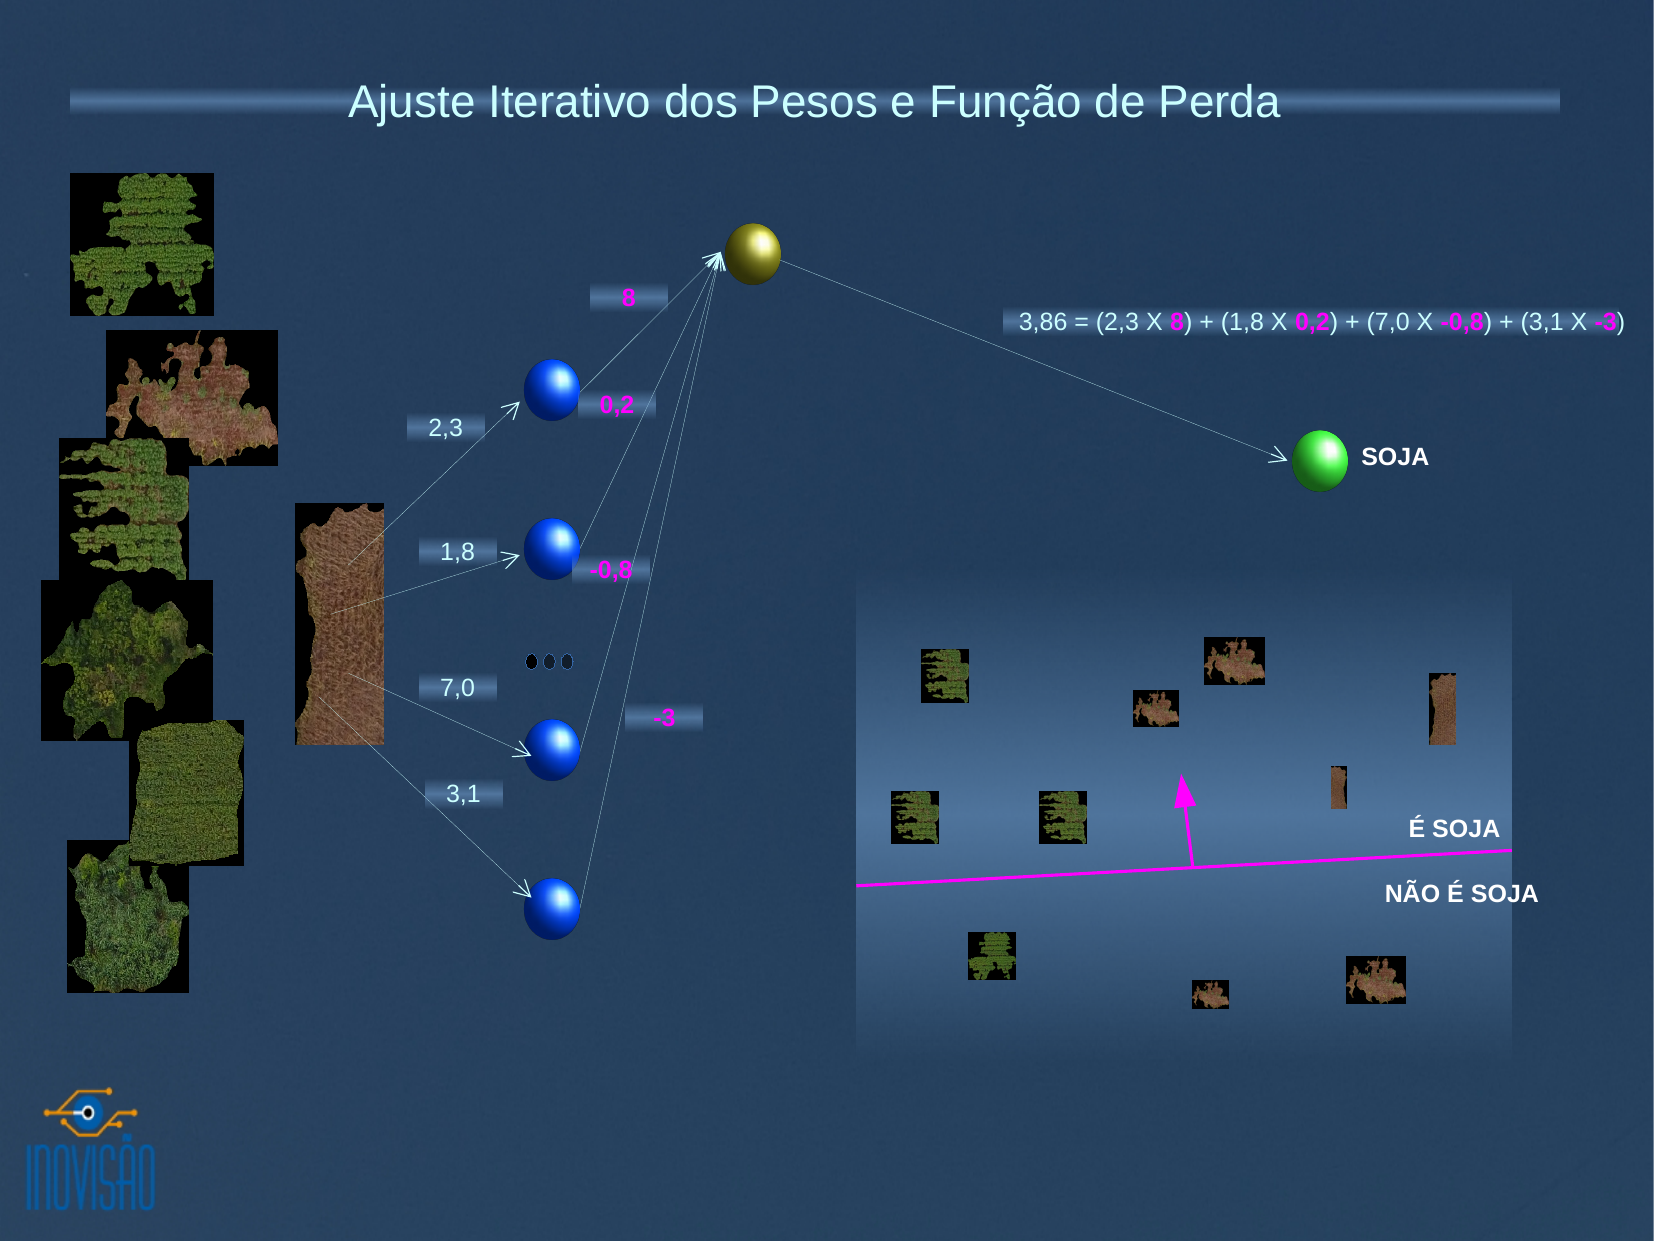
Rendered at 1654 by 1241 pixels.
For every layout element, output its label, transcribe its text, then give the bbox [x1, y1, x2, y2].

text_box É SOJA [1393, 808, 1495, 849]
text_box 0,2 [578, 389, 656, 420]
text_box Ajuste Iterativo dos Pesos e Função de Perda [588, 87, 682, 115]
text_box 1,8 [419, 536, 497, 567]
text_box 2,3 [407, 412, 485, 443]
text_box Ajuste Iterativo dos Pesos e Função de Perda [367, 87, 442, 115]
text_box Ajuste Iterativo dos Pesos e Função de Perda [1251, 87, 1560, 115]
text_box Ajuste Iterativo dos Pesos e Função de Perda [70, 87, 360, 115]
text_box Ajuste Iterativo dos Pesos e Função de Perda [1166, 87, 1247, 115]
text_box 7,0 [419, 672, 497, 703]
text_box 8 [590, 282, 668, 313]
text_box 3,1 [425, 779, 502, 810]
text_box SOJA [1346, 436, 1447, 477]
text_box -0,8 [572, 554, 650, 585]
text_box Ajuste Iterativo dos Pesos e Função de Perda [686, 87, 754, 115]
text_box Ajuste Iterativo dos Pesos e Função de Perda [509, 87, 585, 115]
text_box [856, 853, 1512, 1064]
text_box Ajuste Iterativo dos Pesos e Função de Perda [445, 87, 492, 115]
text_box NÃO É SOJA [1370, 873, 1471, 914]
picture [0, 0, 1654, 1241]
text_box [561, 653, 574, 670]
text_box Ajuste Iterativo dos Pesos e Função de Perda [758, 87, 933, 115]
text_box [543, 653, 556, 670]
text_box [856, 566, 1512, 884]
text_box -3 [625, 702, 703, 733]
text_box Ajuste Iterativo dos Pesos e Função de Perda [1116, 87, 1162, 115]
text_box Ajuste Iterativo dos Pesos e Função de Perda [937, 87, 1112, 115]
text_box 3,86 = (2,3 X 8) + (1,8 X 0,2) + (7,0 X -0,8) + (3,1 X -3) [1003, 306, 1619, 337]
text_box [525, 653, 538, 670]
